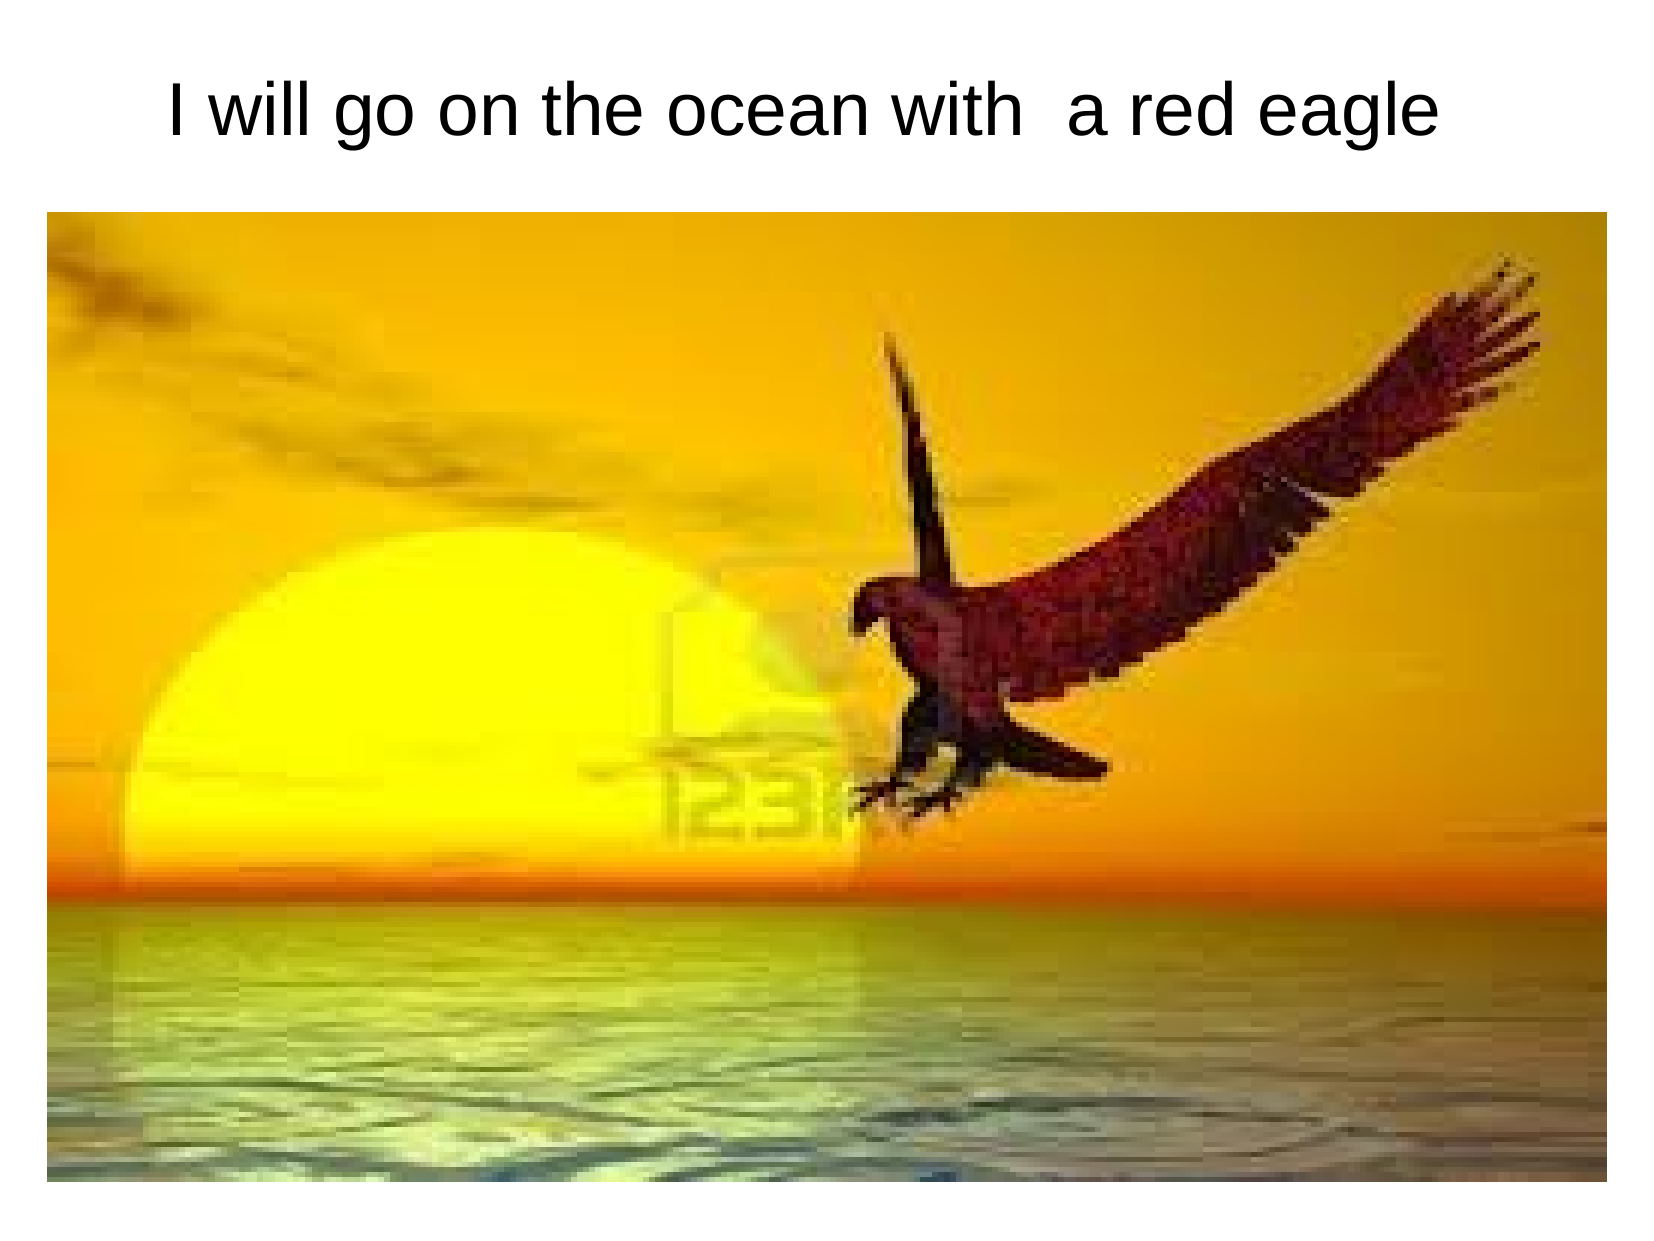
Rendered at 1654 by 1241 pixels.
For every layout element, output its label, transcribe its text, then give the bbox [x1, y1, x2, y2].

picture [47, 212, 1607, 1182]
title I will go on the ocean with a red eagle [70, 5, 1560, 212]
